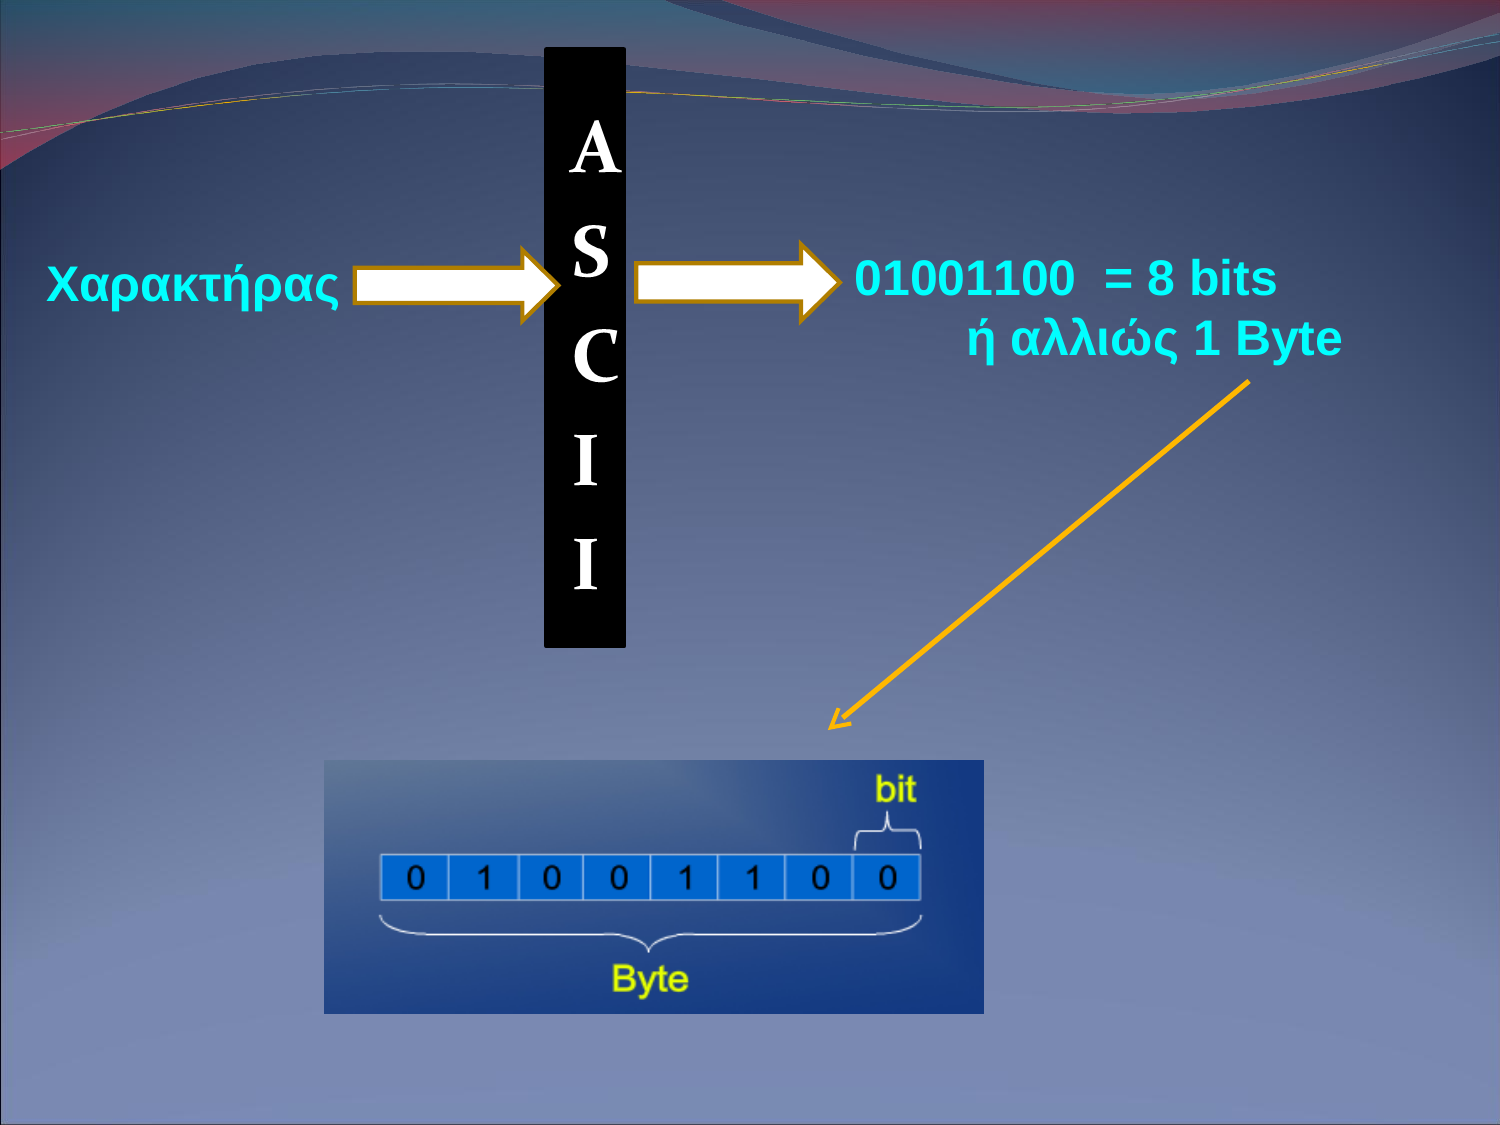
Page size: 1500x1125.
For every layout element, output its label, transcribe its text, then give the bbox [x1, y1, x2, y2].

text_box 01001100 = 8 bits ή αλλιώς 1 Byte [839, 238, 1359, 374]
text_box Χαρακτήρας [31, 244, 370, 320]
text_box [354, 250, 559, 321]
picture [0, 0, 1500, 1125]
text_box [636, 244, 839, 321]
